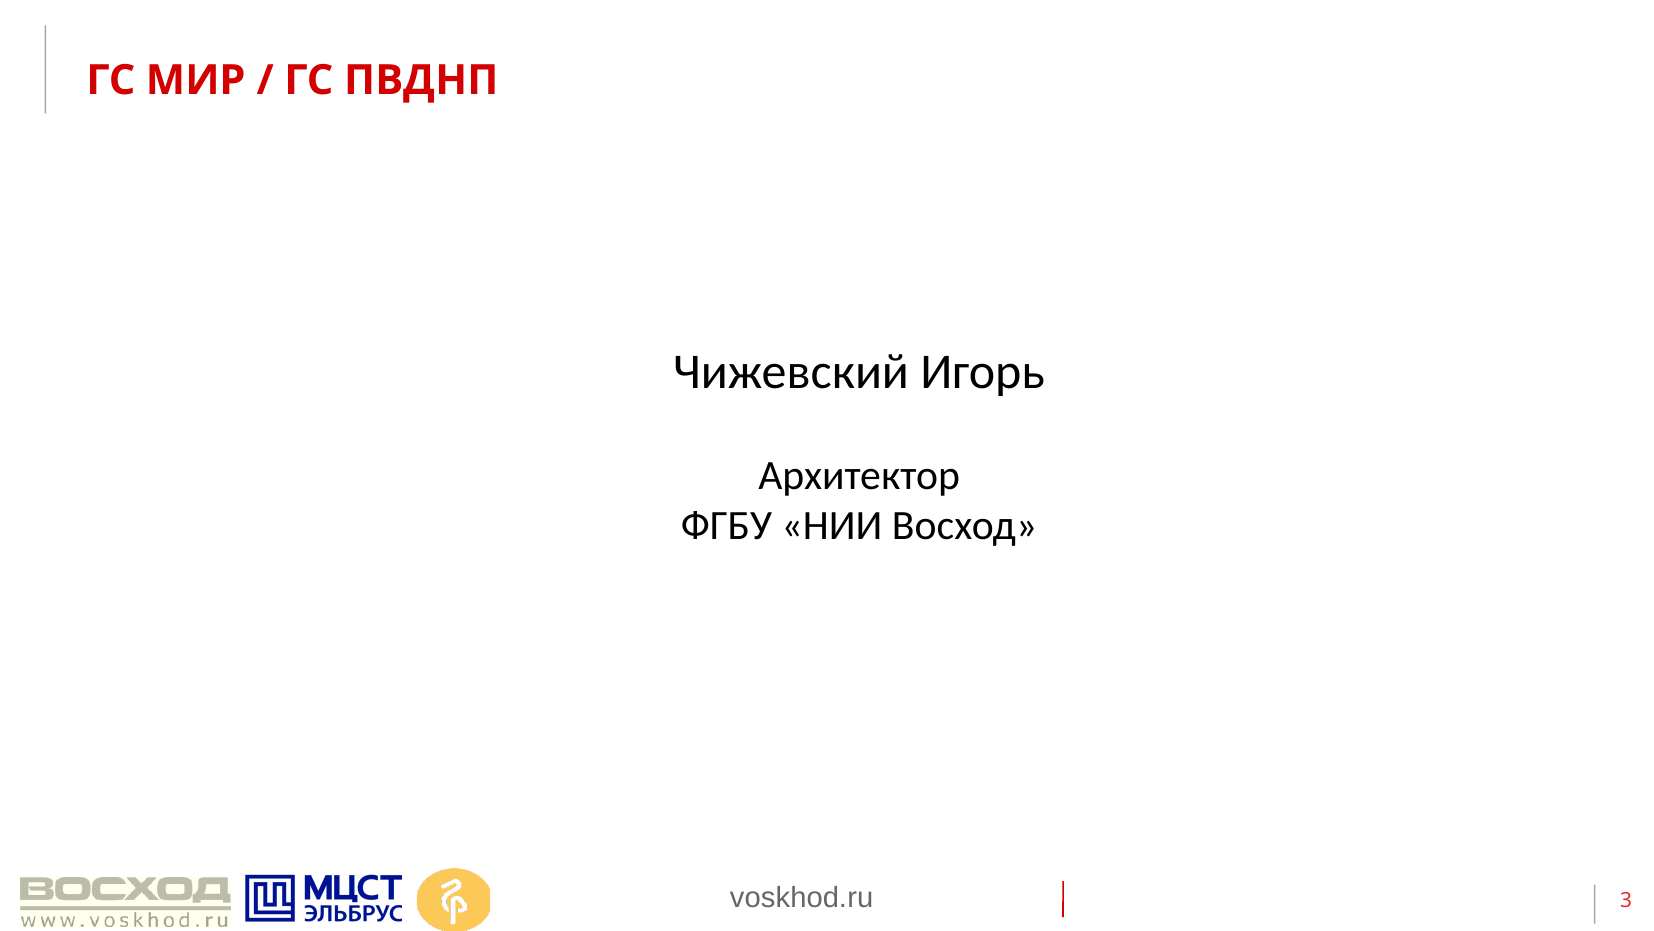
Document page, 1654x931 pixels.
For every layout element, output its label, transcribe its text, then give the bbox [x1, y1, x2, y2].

text_box Чижевский Игорь Архитектор ФГБУ «НИИ Восход» [253, 330, 1465, 556]
picture [20, 877, 231, 927]
picture [416, 868, 491, 931]
picture [242, 874, 402, 922]
title ГС МИР / ГС ПВДНП [71, 45, 1560, 133]
slide_number <number> [1267, 884, 1647, 918]
